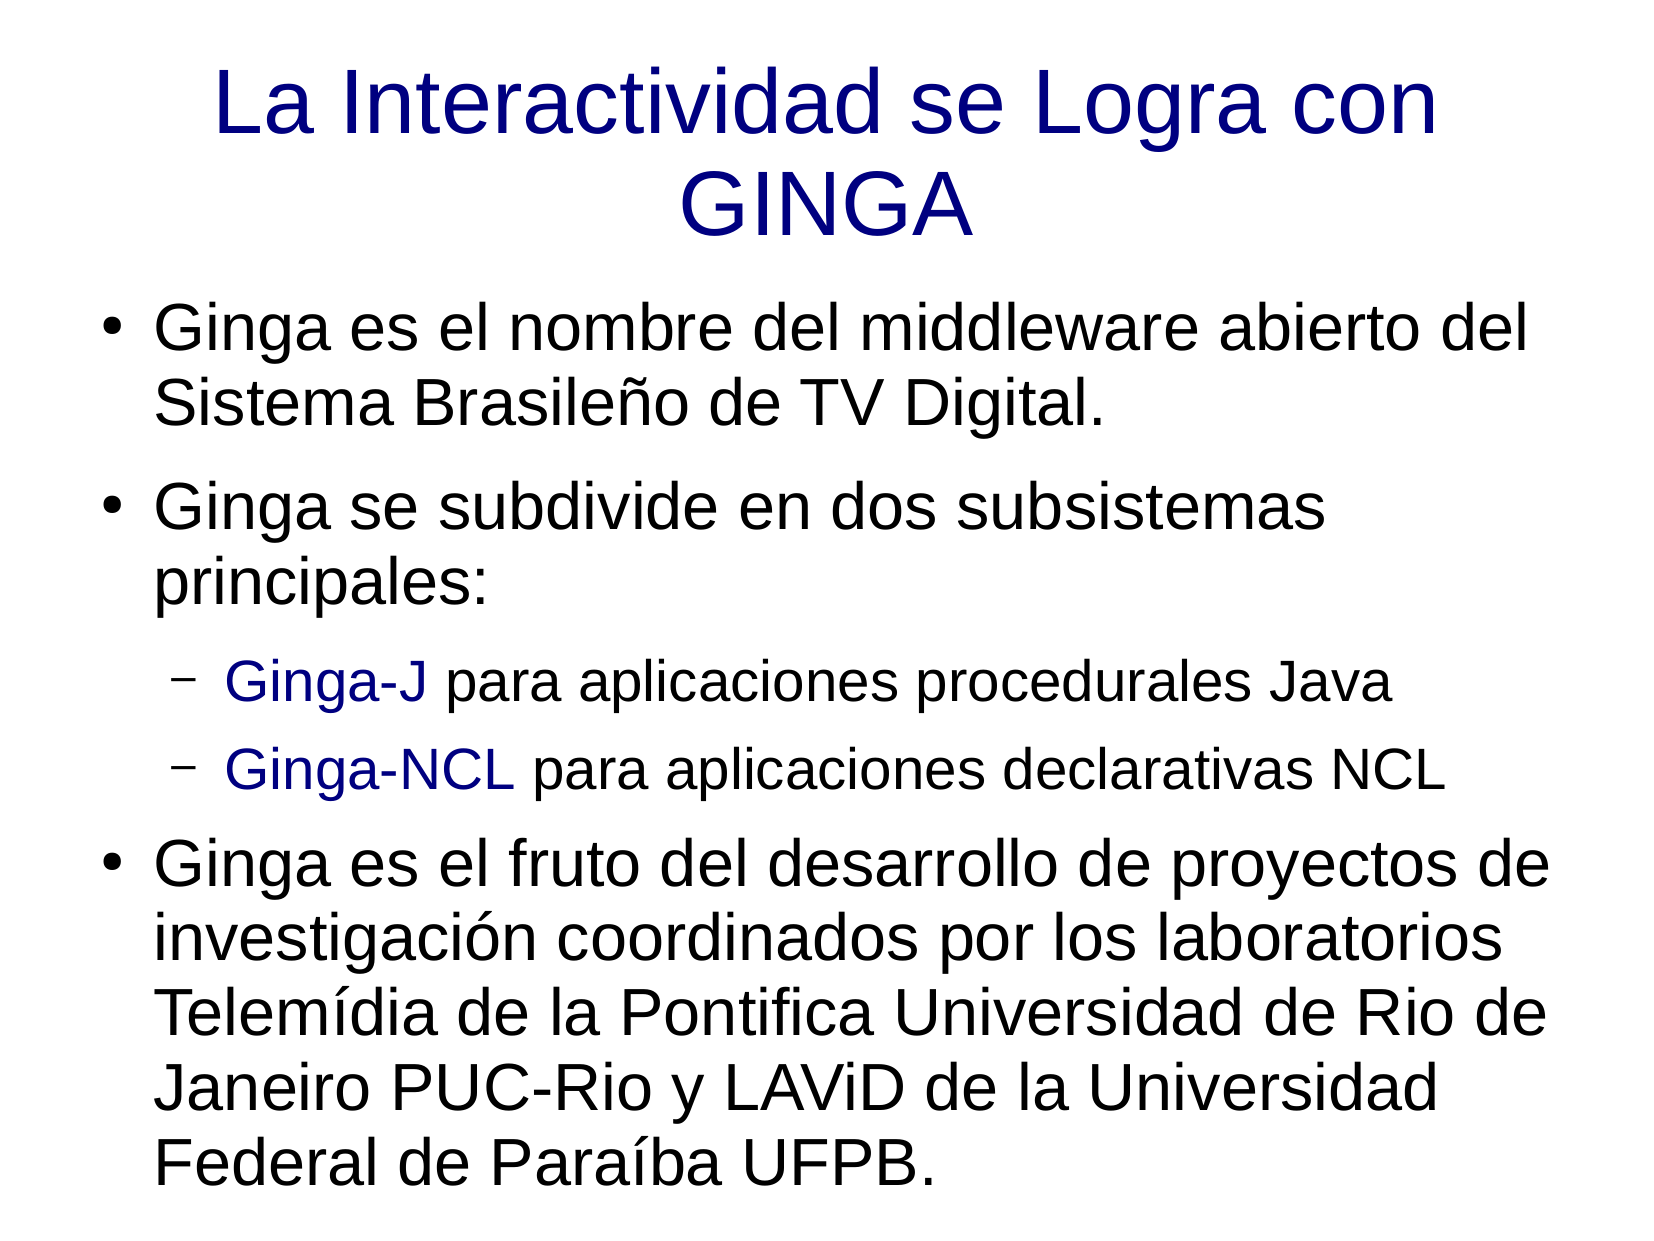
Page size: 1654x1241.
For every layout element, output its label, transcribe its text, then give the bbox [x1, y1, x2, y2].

list Ginga es el nombre del middleware abierto del Sistema Brasileño de TV Digital. Ginga se subdivide en dos subsistemas principales: Ginga-J para aplicaciones procedurales Java Ginga-NCL para aplicaciones declarativas NCL Ginga es el fruto del desarrollo de proyectos de investigación coordinados por los laboratorios Telemídia de la Pontifica Universidad de Rio de Janeiro PUC-Rio y LAViD de la Universidad Federal de Paraíba UFPB. [82, 290, 1619, 1203]
title La Interactividad se Logra con GINGA [82, 49, 1571, 257]
